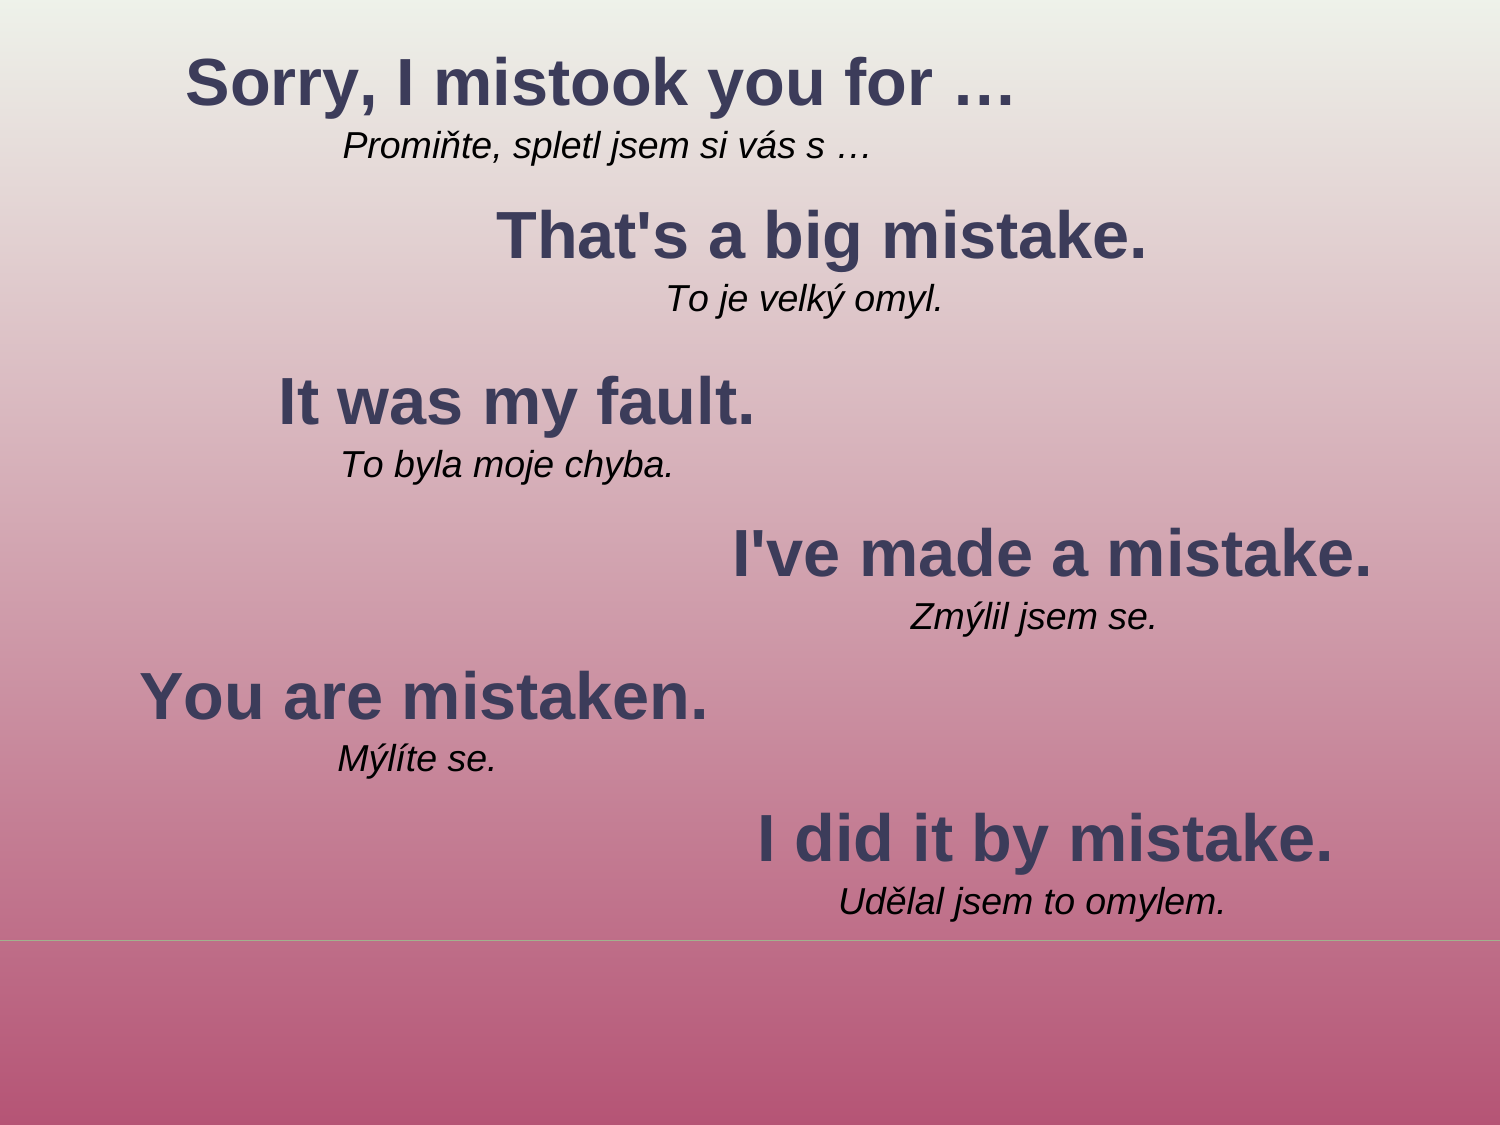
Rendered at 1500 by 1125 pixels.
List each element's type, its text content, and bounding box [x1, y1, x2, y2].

text_box It was my fault. [263, 349, 772, 446]
text_box Udělal jsem to omylem. [823, 869, 1242, 931]
text_box To je velký omyl. [650, 265, 1070, 327]
text_box That's a big mistake. [481, 184, 1164, 280]
text_box Mýlíte se. [322, 726, 513, 787]
text_box Sorry, I mistook you for … [171, 30, 1176, 127]
text_box To byla moje chyba. [325, 432, 690, 493]
text_box You are mistaken. [124, 645, 725, 741]
text_box I've made a mistake. [717, 501, 1389, 598]
text_box Zmýlil jsem se. [896, 584, 1174, 646]
text_box I did it by mistake. [742, 786, 1351, 883]
text_box Promiňte, spletl jsem si vás s … [327, 113, 889, 175]
